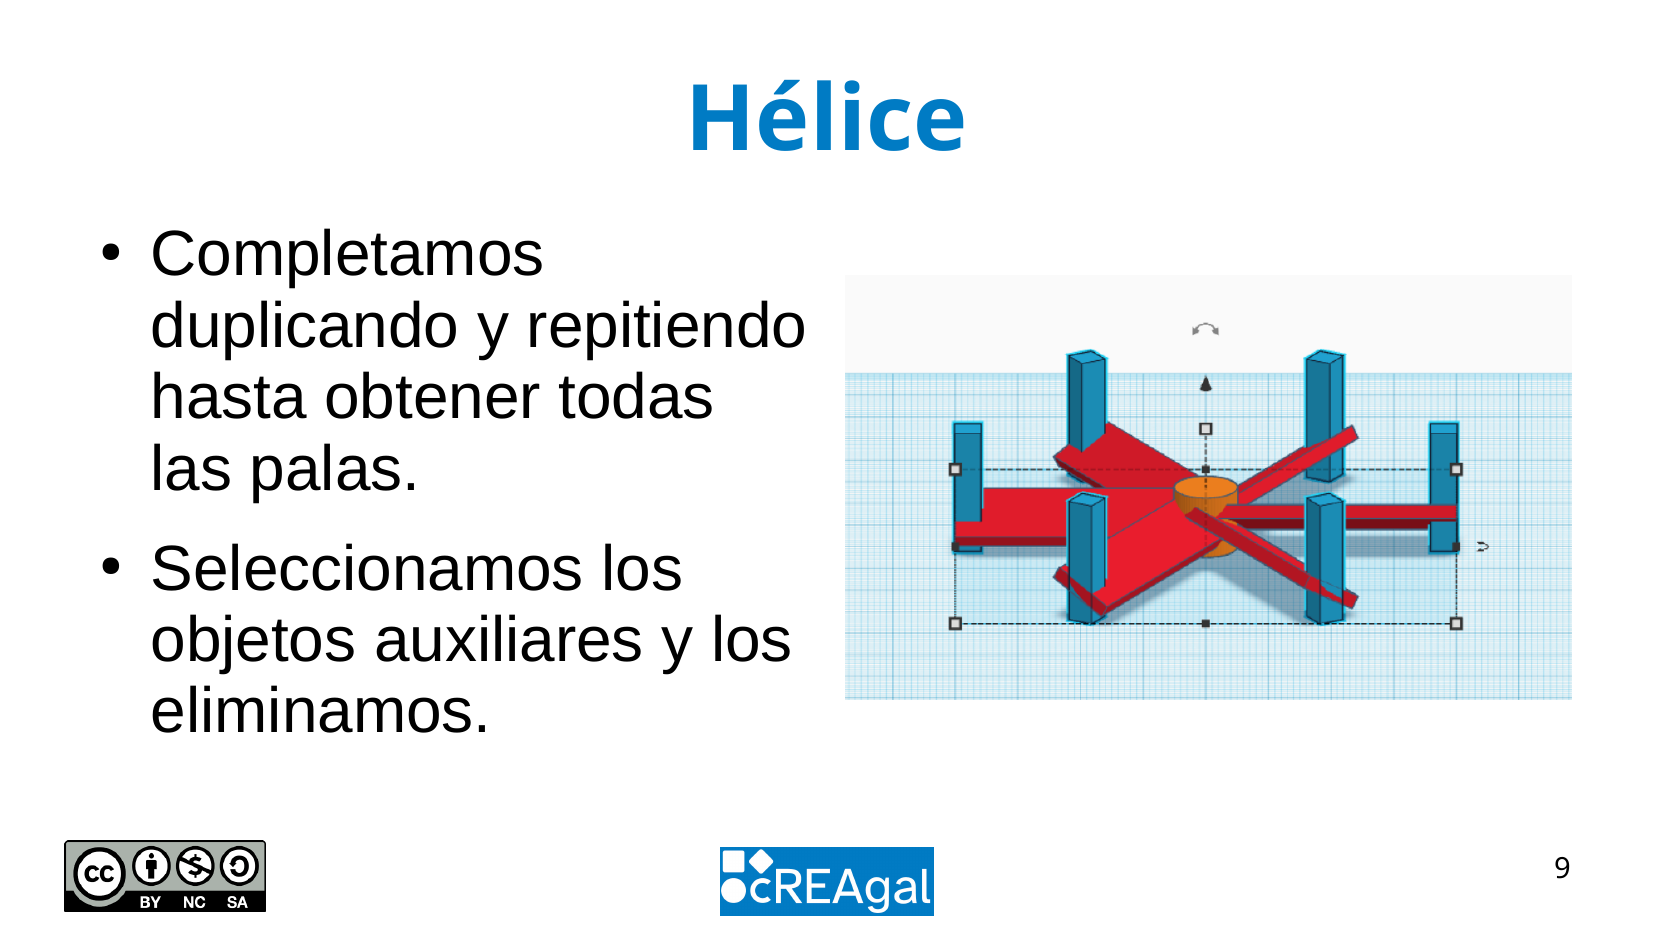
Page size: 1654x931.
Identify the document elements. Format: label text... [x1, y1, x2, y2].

picture [845, 275, 1572, 700]
picture [64, 840, 266, 912]
picture [720, 847, 934, 916]
title Hélice [82, 37, 1571, 193]
list Completamos duplicando y repitiendo hasta obtener todas las palas. Seleccionamos los objetos auxiliares y los eliminamos. [82, 217, 809, 758]
